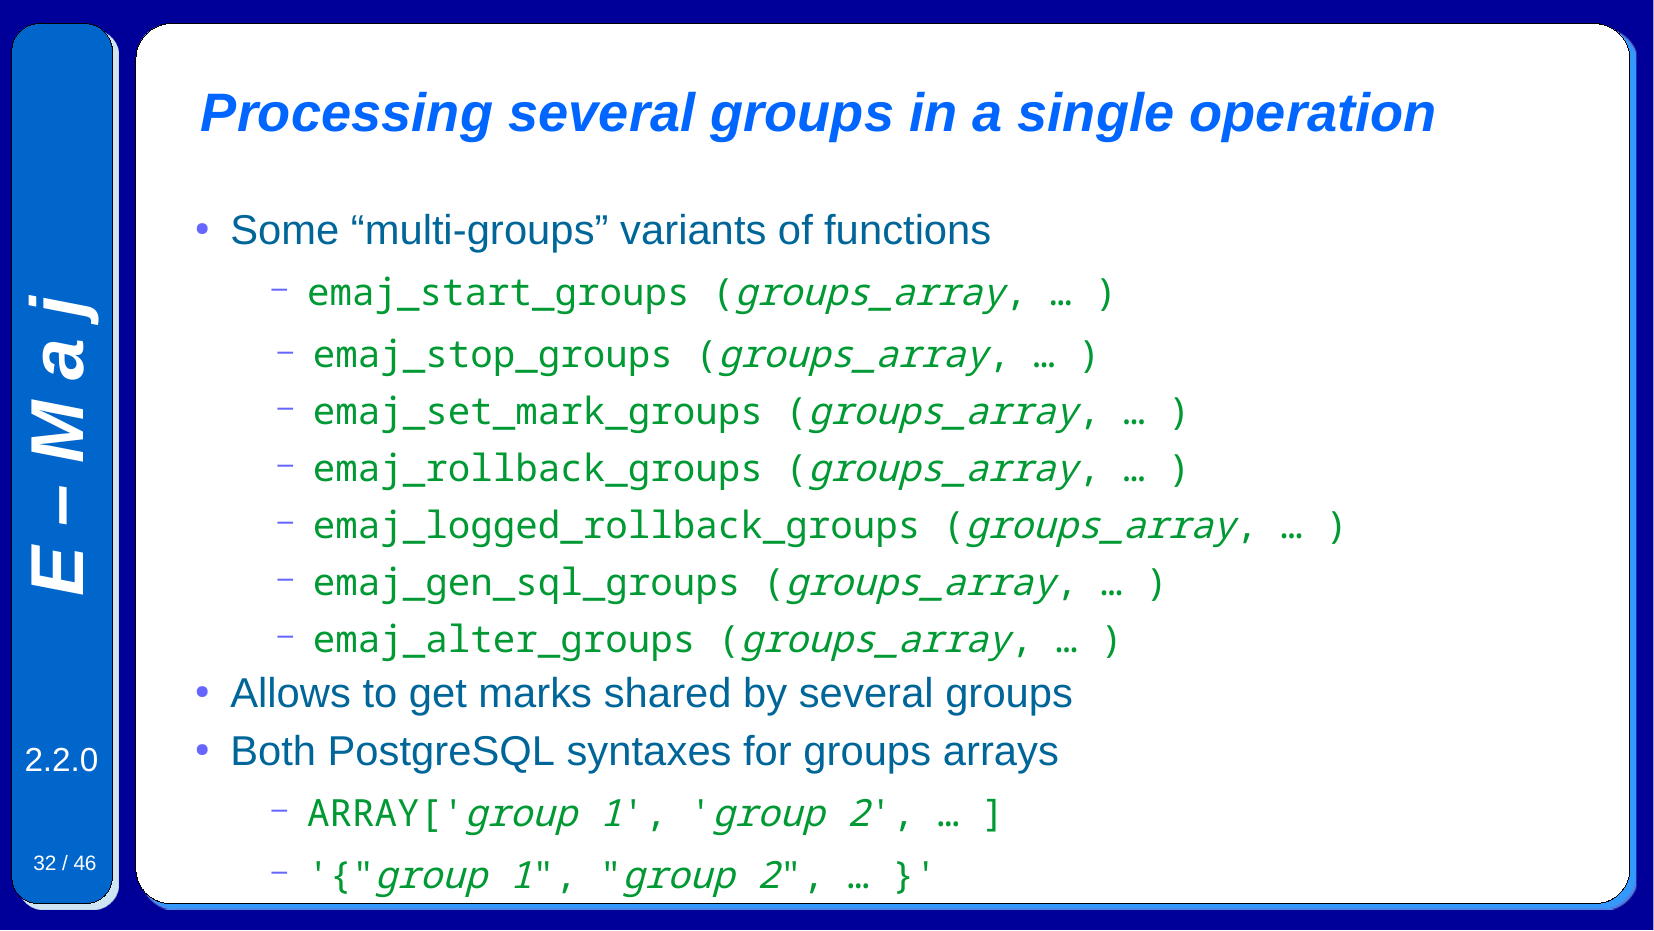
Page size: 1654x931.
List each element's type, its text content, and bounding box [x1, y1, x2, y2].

list Some “multi-groups” variants of functions emaj_start_groups (groups_array, … ) emaj_stop_groups (groups_array, … ) emaj_set_mark_groups (groups_array, … ) emaj_rollback_groups (groups_array, … ) emaj_logged_rollback_groups (groups_array, … ) emaj_gen_sql_groups (groups_array, … ) emaj_alter_groups (groups_array, … ) Allows to get marks shared by several groups Both PostgreSQL syntaxes for groups arrays ARRAY['group 1', 'group 2', … ] '{"group 1", "group 2", … }' [177, 206, 1587, 862]
title Processing several groups in a single operation [200, 34, 1575, 191]
